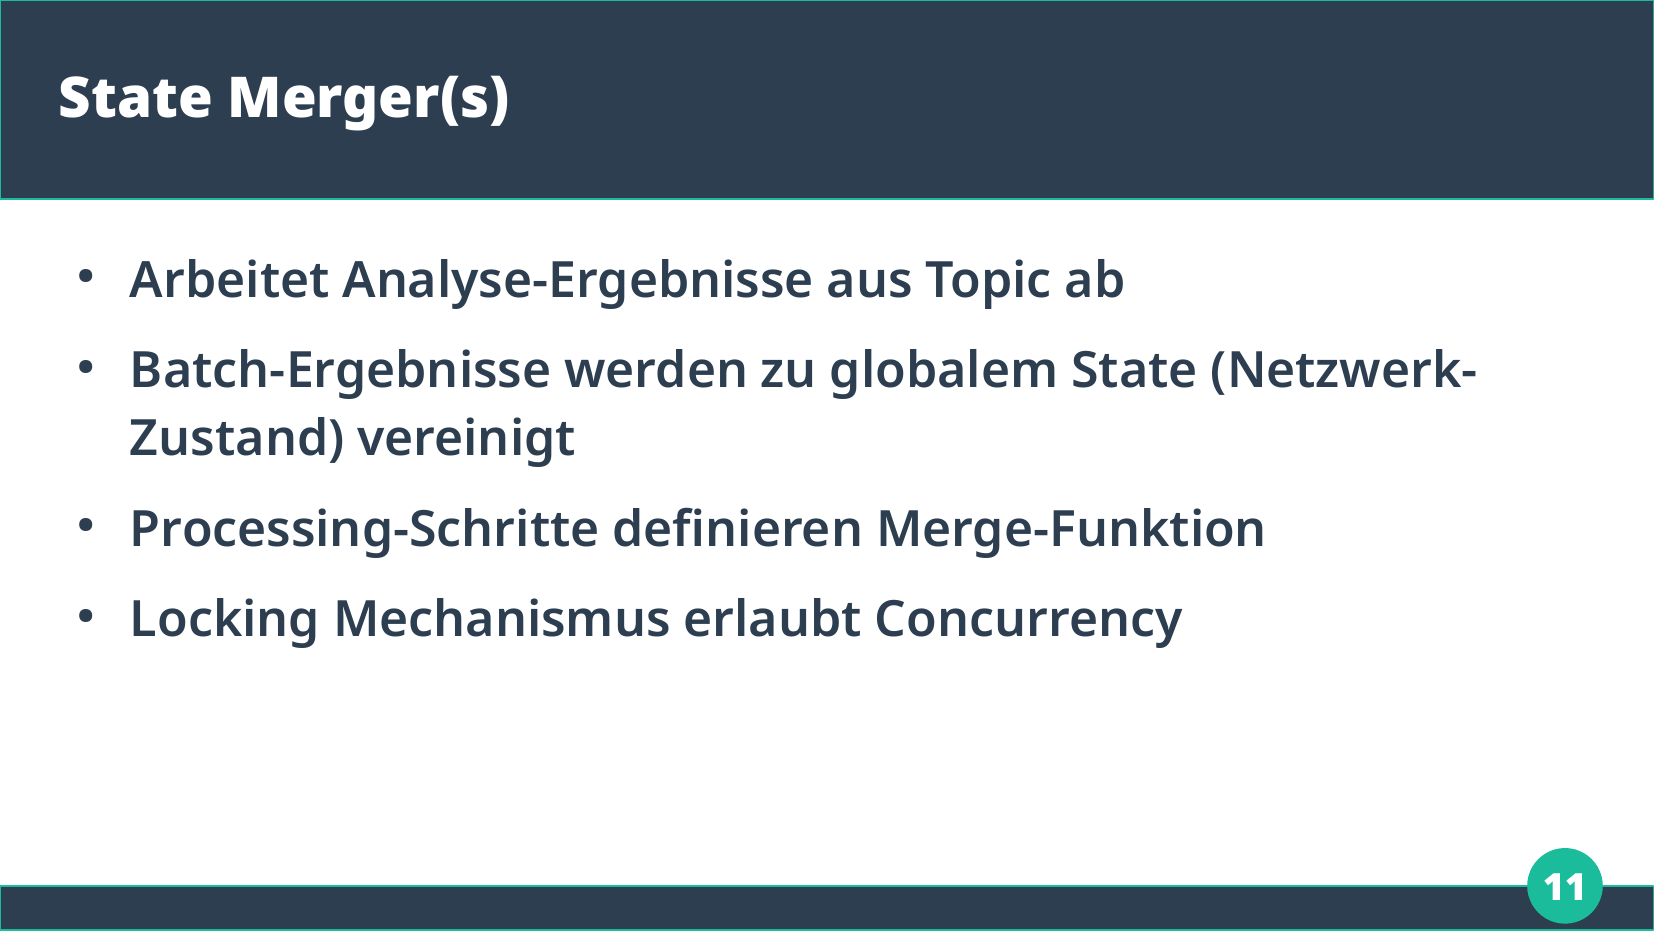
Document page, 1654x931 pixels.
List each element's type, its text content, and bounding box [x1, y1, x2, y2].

list Arbeitet Analyse-Ergebnisse aus Topic ab Batch-Ergebnisse werden zu globalem State (Netzwerk-Zustand) vereinigt Processing-Schritte definieren Merge-Funktion Locking Mechanismus erlaubt Concurrency [59, 243, 1595, 864]
title State Merger(s) [59, 37, 1595, 155]
